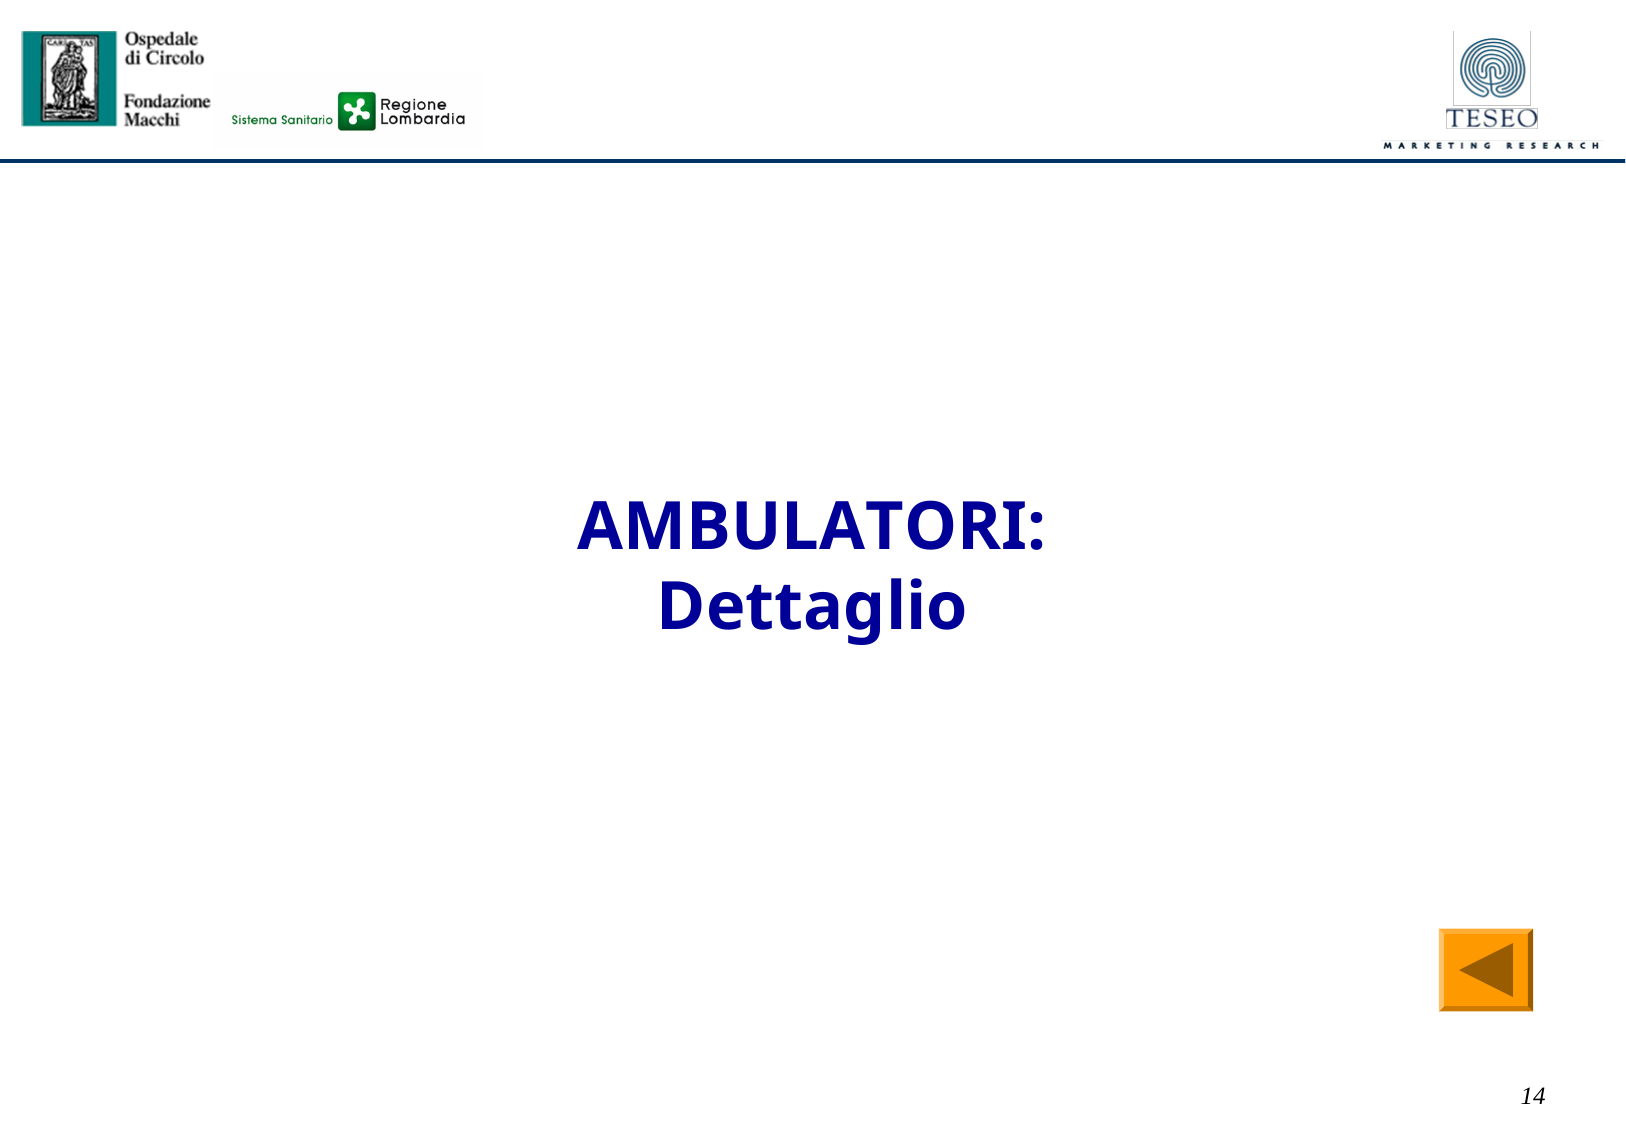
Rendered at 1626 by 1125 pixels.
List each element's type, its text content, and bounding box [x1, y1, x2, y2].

picture [21, 31, 483, 149]
picture [1381, 31, 1604, 149]
text_box [1440, 928, 1534, 1012]
text_box (valori medi, scala 1-7) [1438, 928, 1445, 1012]
text_box AMBULATORI: Dettaglio [121, 469, 1504, 657]
